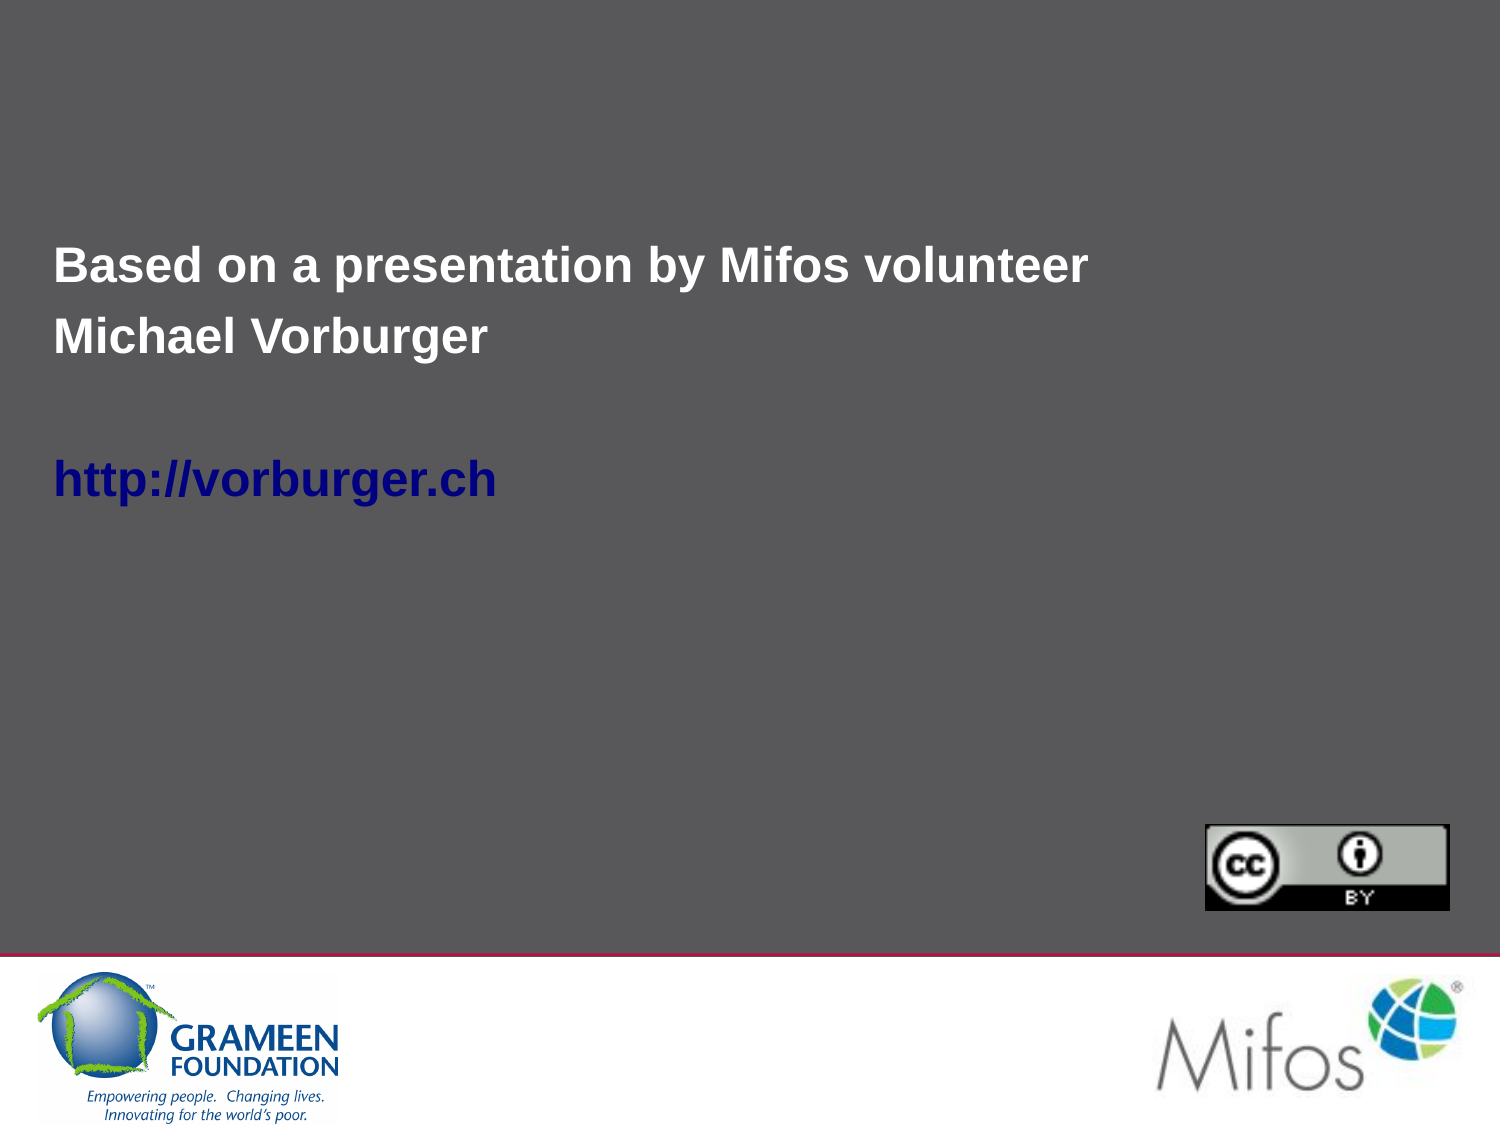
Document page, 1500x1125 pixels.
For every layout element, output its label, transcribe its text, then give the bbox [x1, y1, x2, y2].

subtitle Based on a presentation by Mifos volunteer Michael Vorburger http://vorburger.ch [53, 237, 1447, 509]
picture [37, 972, 338, 1125]
picture [1125, 974, 1476, 1098]
text_box [0, 953, 1500, 957]
picture [1205, 824, 1450, 911]
